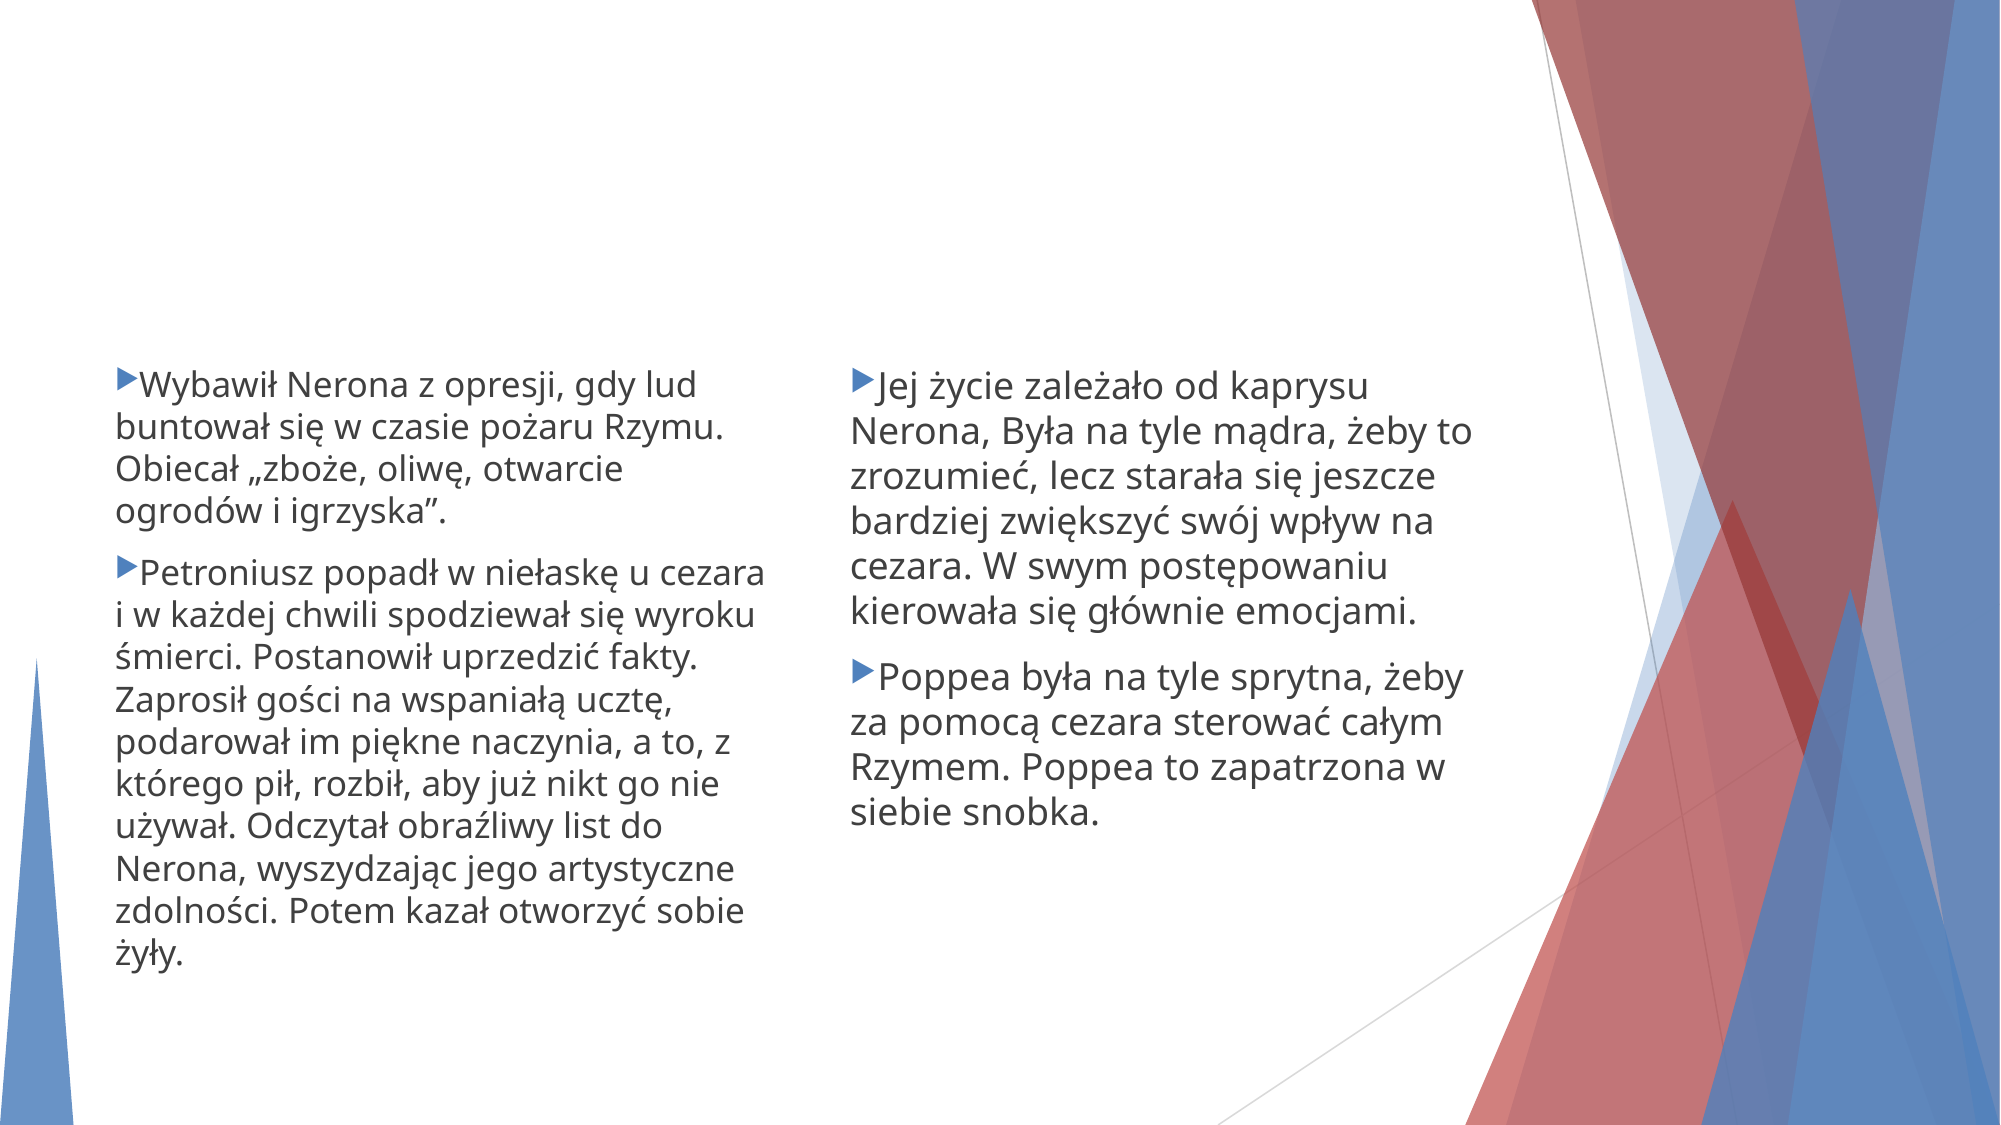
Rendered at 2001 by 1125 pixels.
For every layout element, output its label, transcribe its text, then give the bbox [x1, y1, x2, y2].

list Jej życie zależało od kaprysu Nerona, Była na tyle mądra, żeby to zrozumieć, lecz starała się jeszcze bardziej zwiększyć swój wpływ na cezara. W swym postępowaniu kierowała się głównie emocjami. Poppea była na tyle sprytna, żeby za pomocą cezara sterować całym Rzymem. Poppea to zapatrzona w siebie snobka. [834, 354, 1522, 992]
list Wybawił Nerona z opresji, gdy lud buntował się w czasie pożaru Rzymu. Obiecał „zboże, oliwę, otwarcie ogrodów i igrzyska”. Petroniusz popadł w niełaskę u cezara i w każdej chwili spodziewał się wyroku śmierci. Postanowił uprzedzić fakty. Zaprosił gości na wspaniałą ucztę, podarował im piękne naczynia, a to, z którego pił, rozbił, aby już nikt go nie używał. Odczytał obraźliwy list do Nerona, wyszydzając jego artystyczne zdolności. Potem kazał otworzyć sobie żyły. [100, 354, 787, 992]
